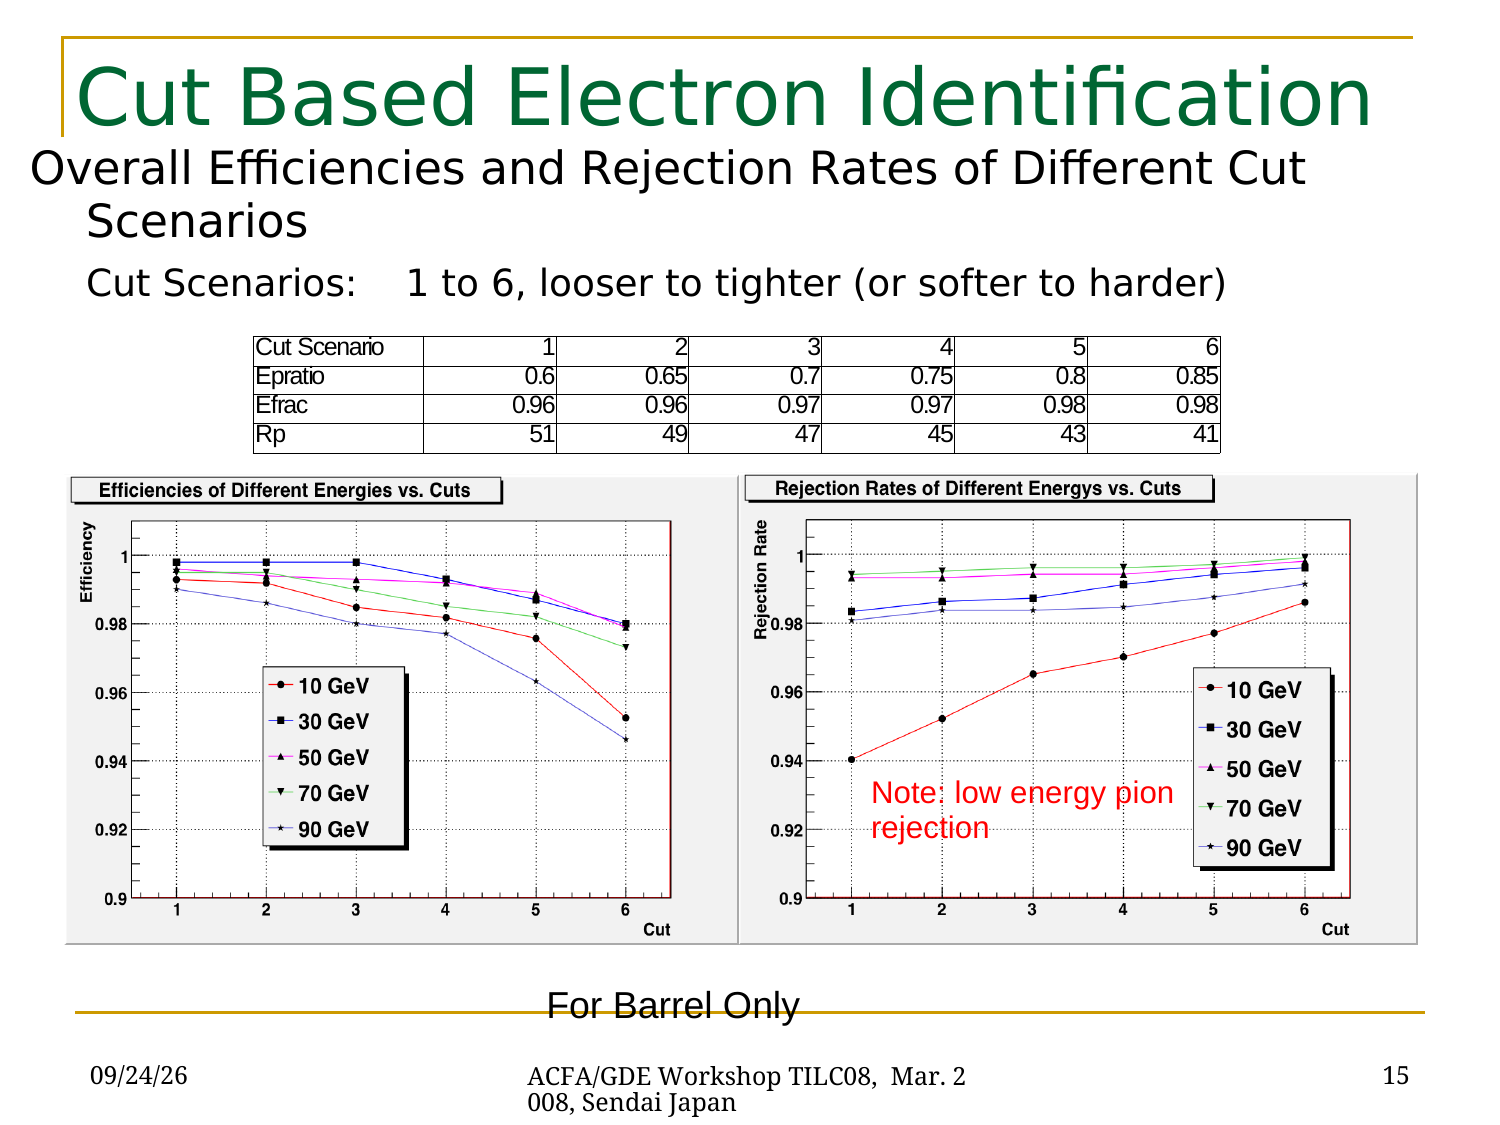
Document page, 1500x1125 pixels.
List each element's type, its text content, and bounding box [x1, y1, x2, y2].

text_box For Barrel Only [531, 976, 886, 1036]
title Cut Based Electron Identification [75, 11, 1426, 184]
list Overall Efficiencies and Rejection Rates of Different Cut Scenarios Cut Scenarios: 1 to 6, looser to tighter (or softer to harder) [29, 141, 1477, 306]
chart [251, 334, 1223, 455]
text_box Note: low energy pion rejection [856, 767, 1211, 856]
picture [64, 472, 1418, 945]
